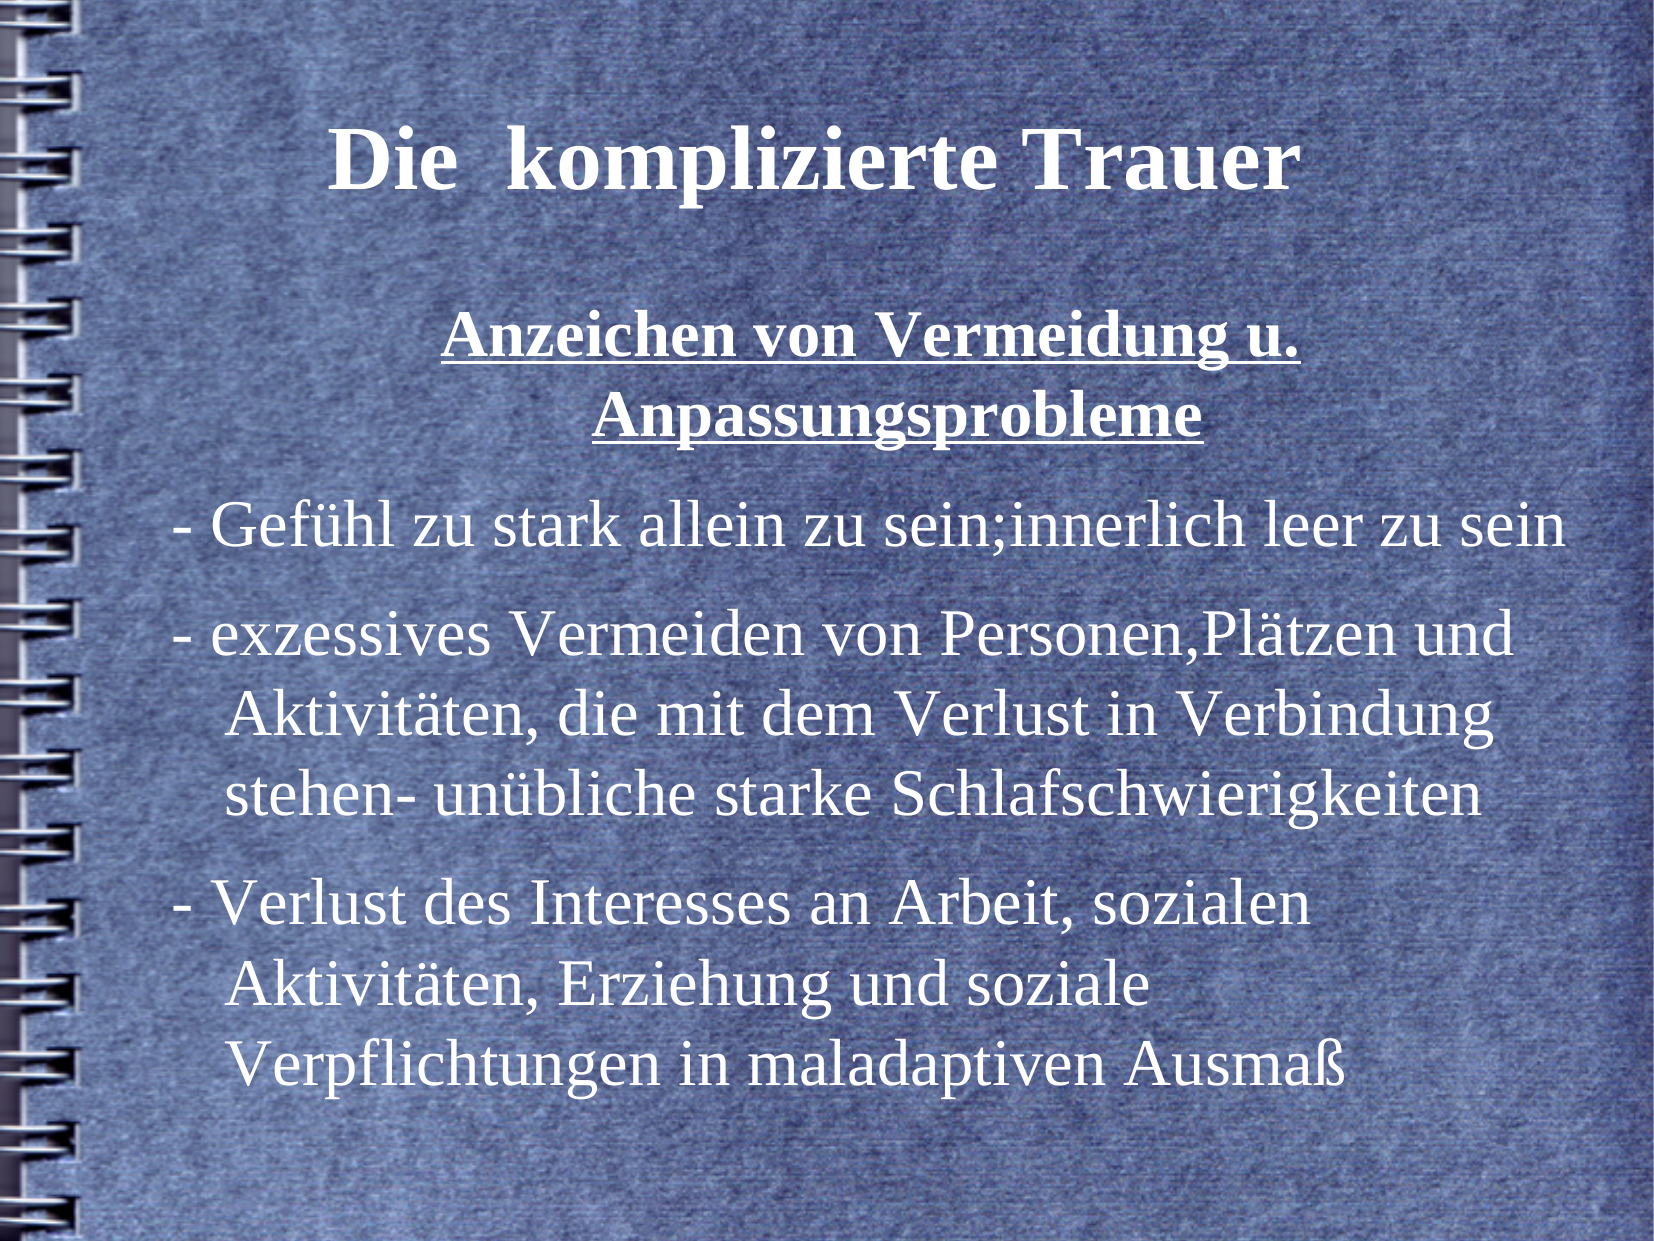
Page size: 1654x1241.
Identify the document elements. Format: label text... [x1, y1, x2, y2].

picture [0, 0, 1654, 1241]
title Die komplizierte Trauer [82, 56, 1571, 250]
list Anzeichen von Vermeidung u. Anpassungsprobleme - Gefühl zu stark allein zu sein;innerlich leer zu sein - exzessives Vermeiden von Personen,Plätzen und Aktivitäten, die mit dem Verlust in Verbindung stehen- unübliche starke Schlafschwierigkeiten - Verlust des Interesses an Arbeit, sozialen Aktivitäten, Erziehung und soziale Verpflichtungen in maladaptiven Ausmaß [82, 290, 1571, 1179]
